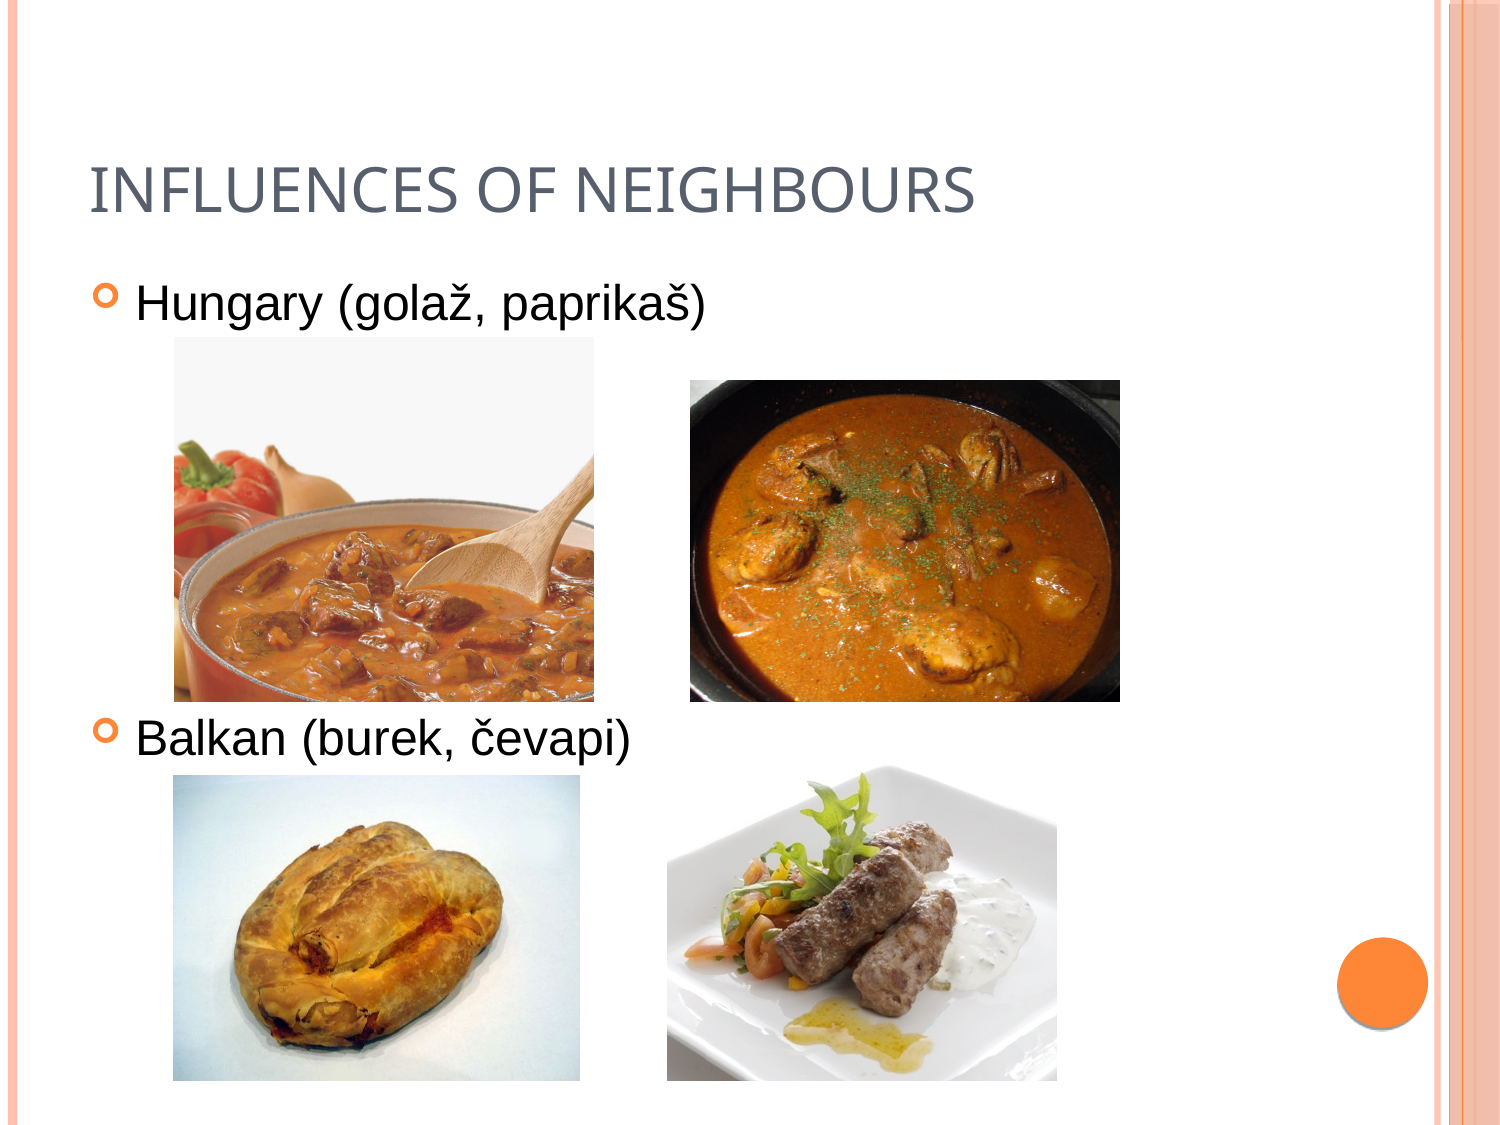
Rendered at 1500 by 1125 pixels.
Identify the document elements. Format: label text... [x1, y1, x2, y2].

list Hungary (golaž, paprikaš) Balkan (burek, čevapi) [75, 262, 1300, 1062]
picture [174, 337, 594, 703]
picture [690, 380, 1120, 702]
picture [667, 764, 1057, 1081]
picture [173, 775, 580, 1081]
title INFLUENCES OF NEIGHBOURS [75, 45, 1300, 233]
